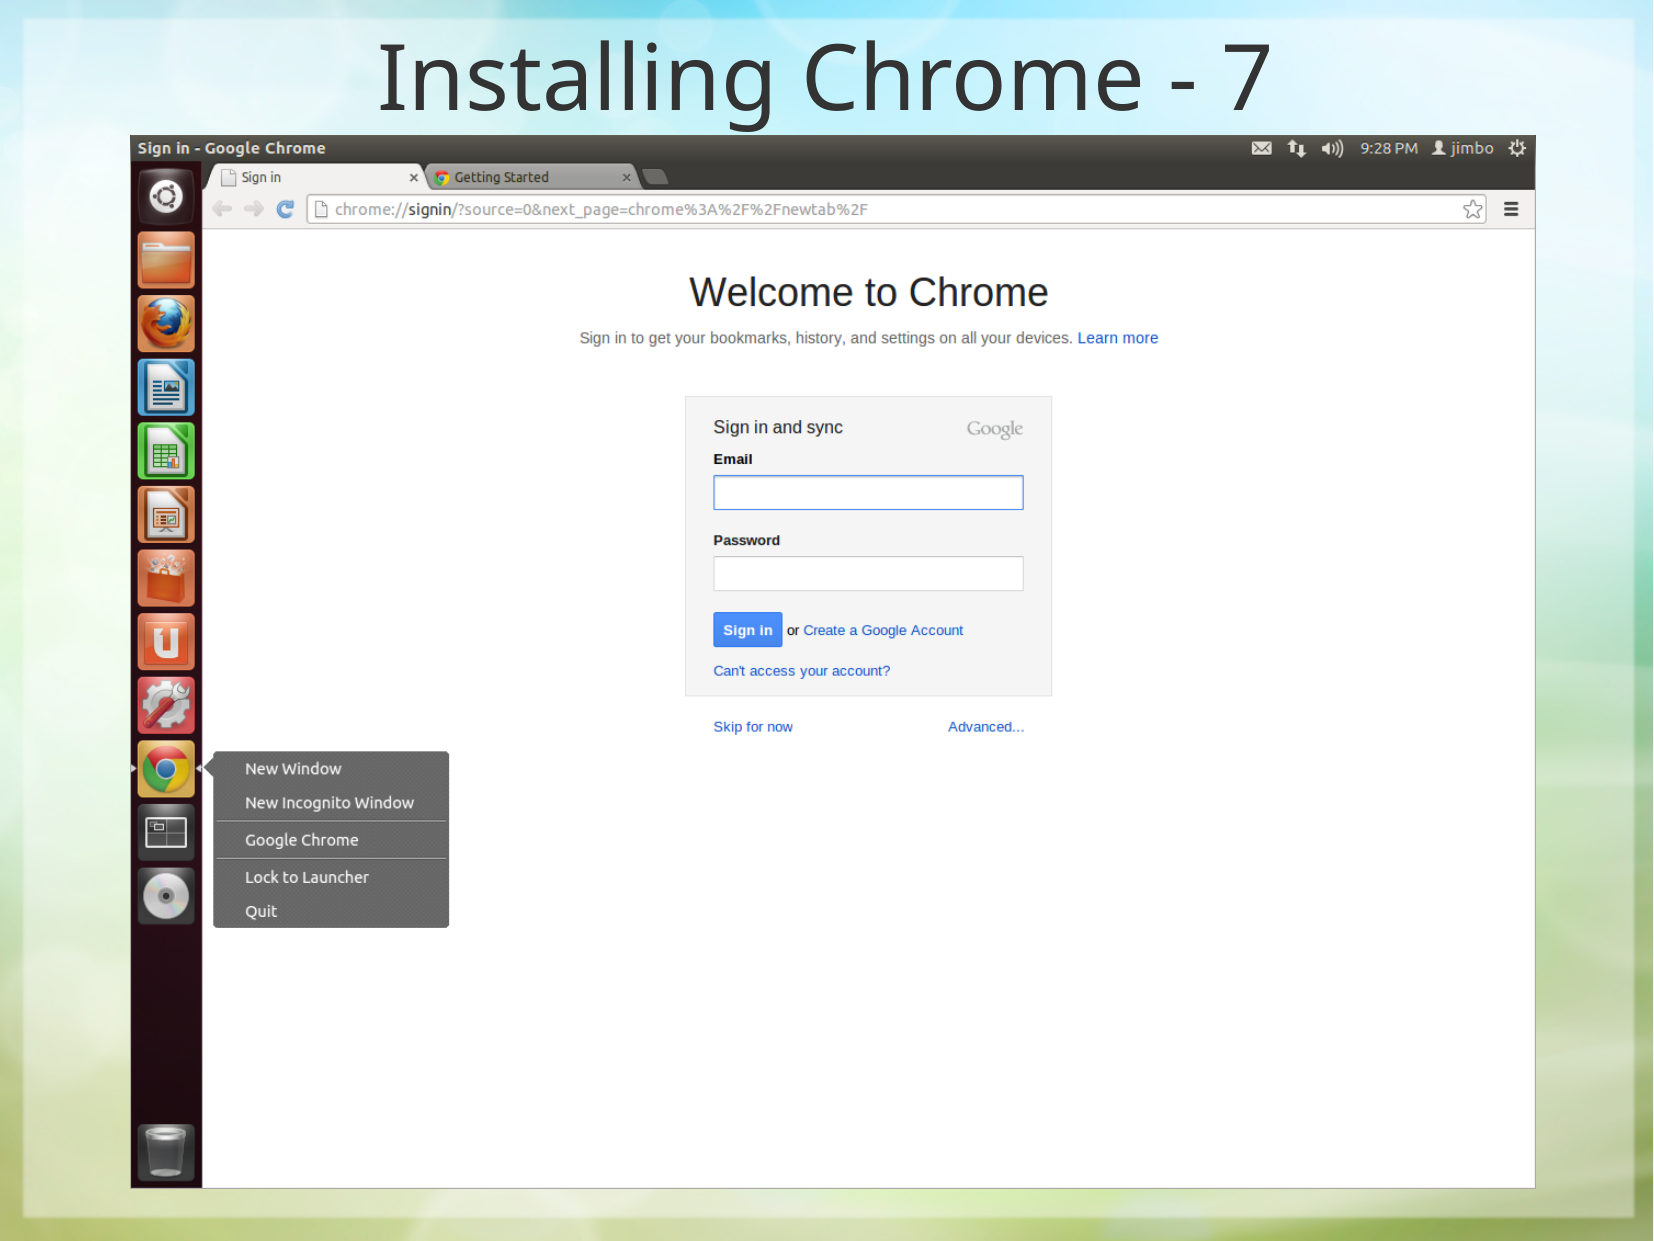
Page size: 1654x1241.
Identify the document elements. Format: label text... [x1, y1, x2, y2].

picture [0, 0, 1654, 1241]
title Installing Chrome - 7 [82, 0, 1571, 151]
